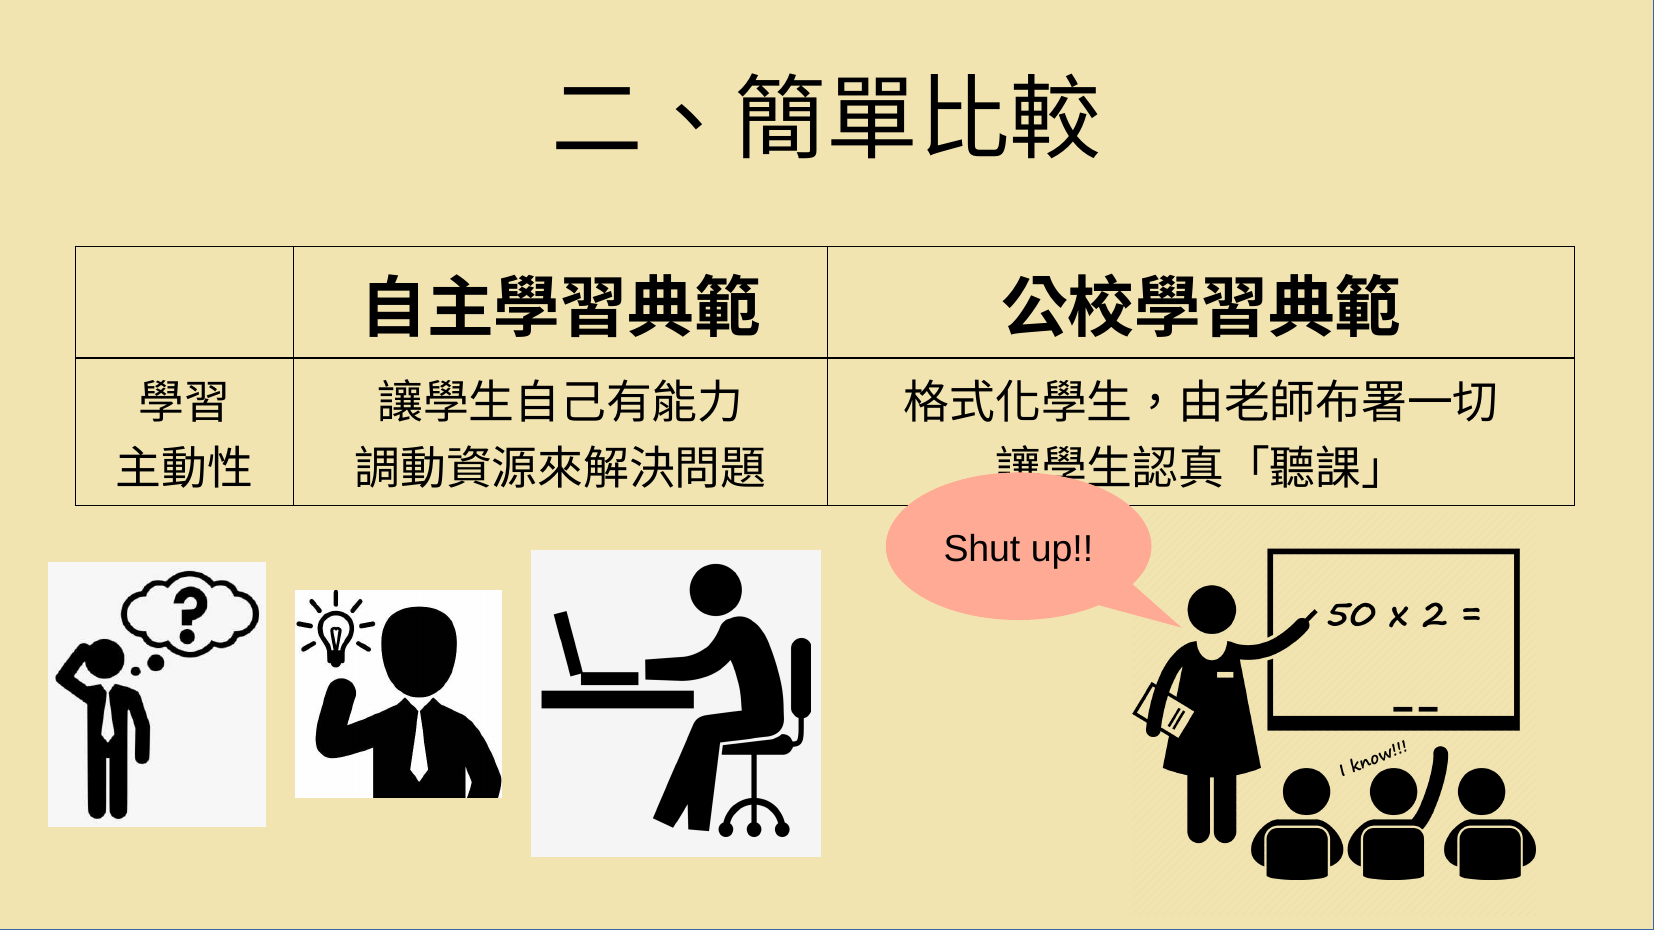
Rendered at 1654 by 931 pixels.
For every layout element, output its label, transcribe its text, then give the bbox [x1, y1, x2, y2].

title 二、簡單比較 [82, 37, 1571, 193]
table_cell 學習 主動性 [76, 359, 293, 505]
picture [531, 550, 821, 857]
table_header 自主學習典範 [294, 247, 827, 357]
table_header [76, 247, 293, 357]
picture [295, 590, 502, 798]
picture [1132, 512, 1536, 916]
picture [48, 562, 266, 827]
table_header 公校學習典範 [828, 247, 1574, 357]
text_box Shut up!! [885, 472, 1182, 628]
table_cell 讓學生自己有能力 調動資源來解決問題 [294, 359, 827, 505]
table_cell 格式化學生，由老師布署一切 讓學生認真「聽課」 [828, 359, 1574, 505]
